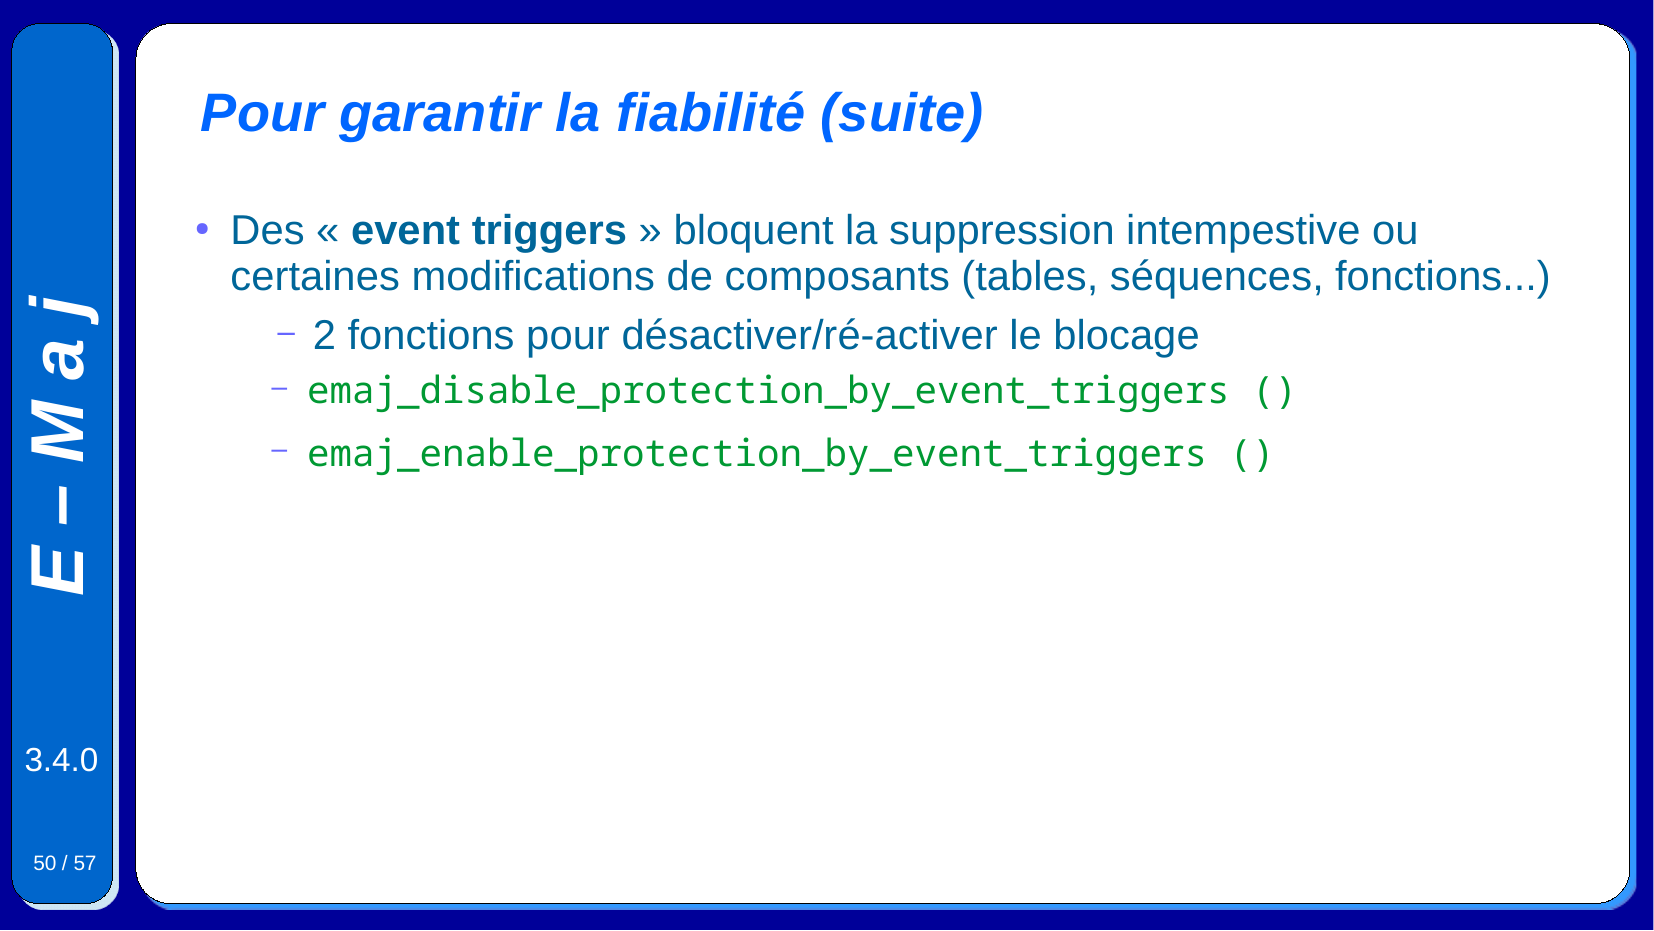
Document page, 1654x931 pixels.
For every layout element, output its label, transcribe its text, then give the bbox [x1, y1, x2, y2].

title Pour garantir la fiabilité (suite) [200, 34, 1575, 191]
list Des « event triggers » bloquent la suppression intempestive ou certaines modifications de composants (tables, séquences, fonctions...) 2 fonctions pour désactiver/ré-activer le blocage emaj_disable_protection_by_event_triggers () emaj_enable_protection_by_event_triggers () [177, 206, 1587, 827]
